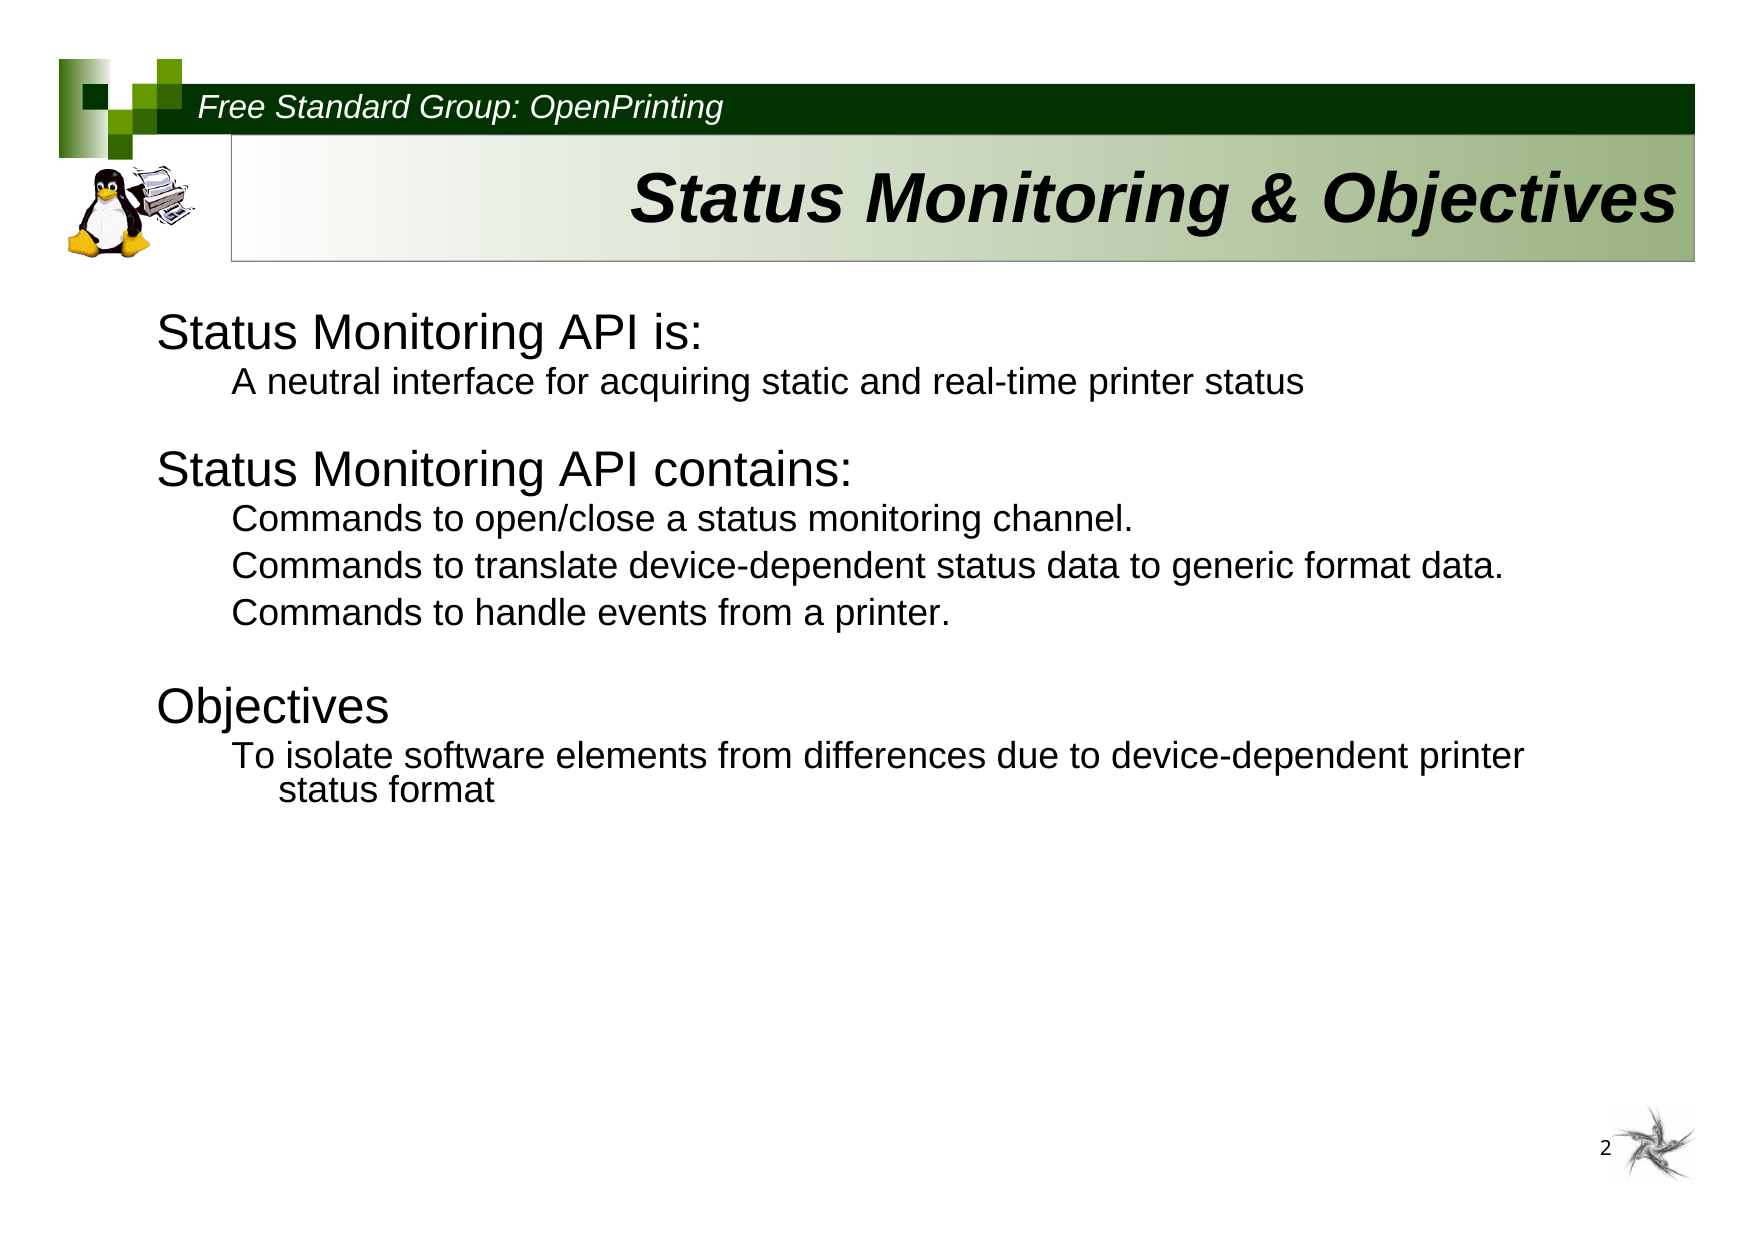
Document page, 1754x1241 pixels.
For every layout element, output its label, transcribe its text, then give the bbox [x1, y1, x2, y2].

picture [59, 155, 204, 265]
list Status Monitoring API is: A neutral interface for acquiring static and real-time printer status Status Monitoring API contains: Commands to open/close a status monitoring channel. Commands to translate device-dependent status data to generic format data. Commands to handle events from a printer. Objectives To isolate software elements from differences due to device-dependent printer status format [141, 305, 1614, 1136]
title Status Monitoring & Objectives [230, 134, 1695, 262]
picture [1612, 1105, 1695, 1181]
